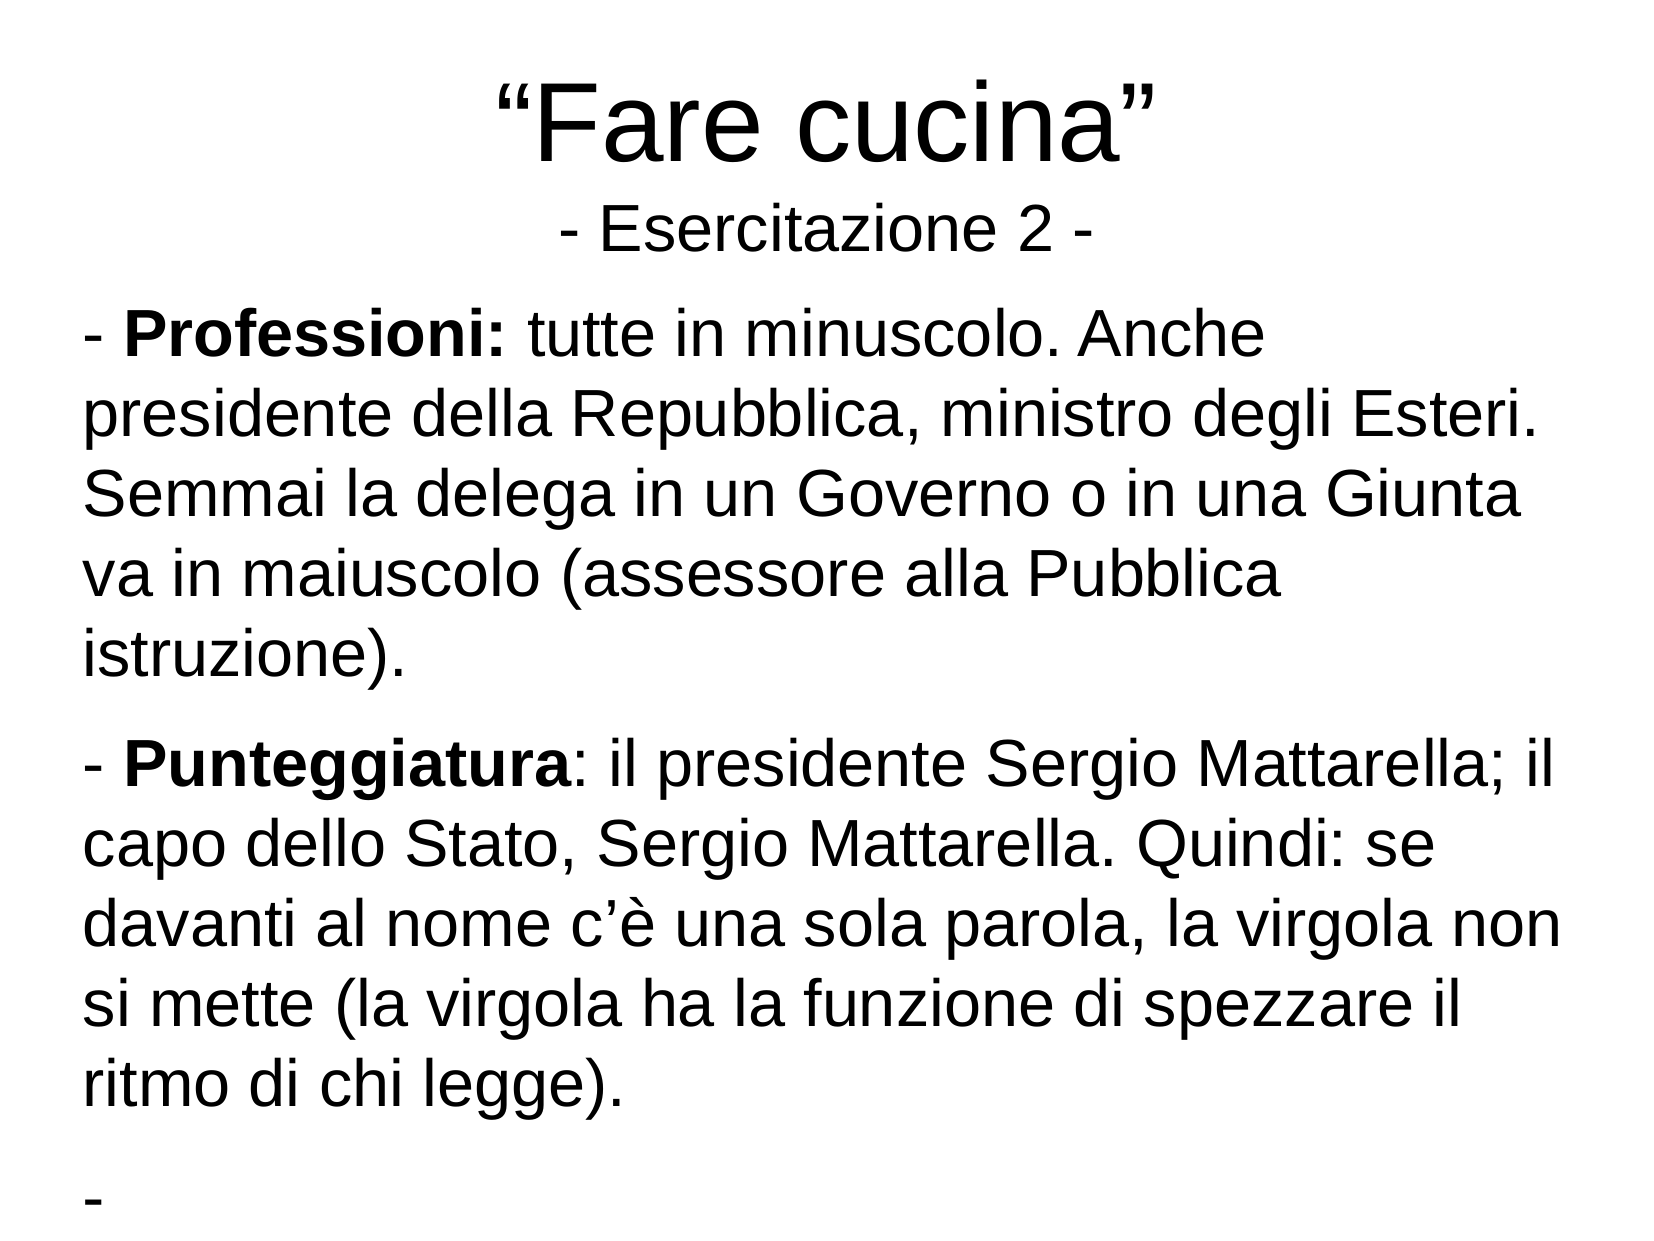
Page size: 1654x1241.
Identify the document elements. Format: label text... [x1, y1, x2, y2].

list - Professioni: tutte in minuscolo. Anche presidente della Repubblica, ministro degli Esteri. Semmai la delega in un Governo o in una Giunta va in maiuscolo (assessore alla Pubblica istruzione). - Punteggiatura: il presidente Sergio Mattarella; il capo dello Stato, Sergio Mattarella. Quindi: se davanti al nome c’è una sola parola, la virgola non si mette (la virgola ha la funzione di spezzare il ritmo di chi legge). [82, 290, 1571, 1109]
title “Fare cucina” - Esercitazione 2 - [82, 49, 1571, 257]
